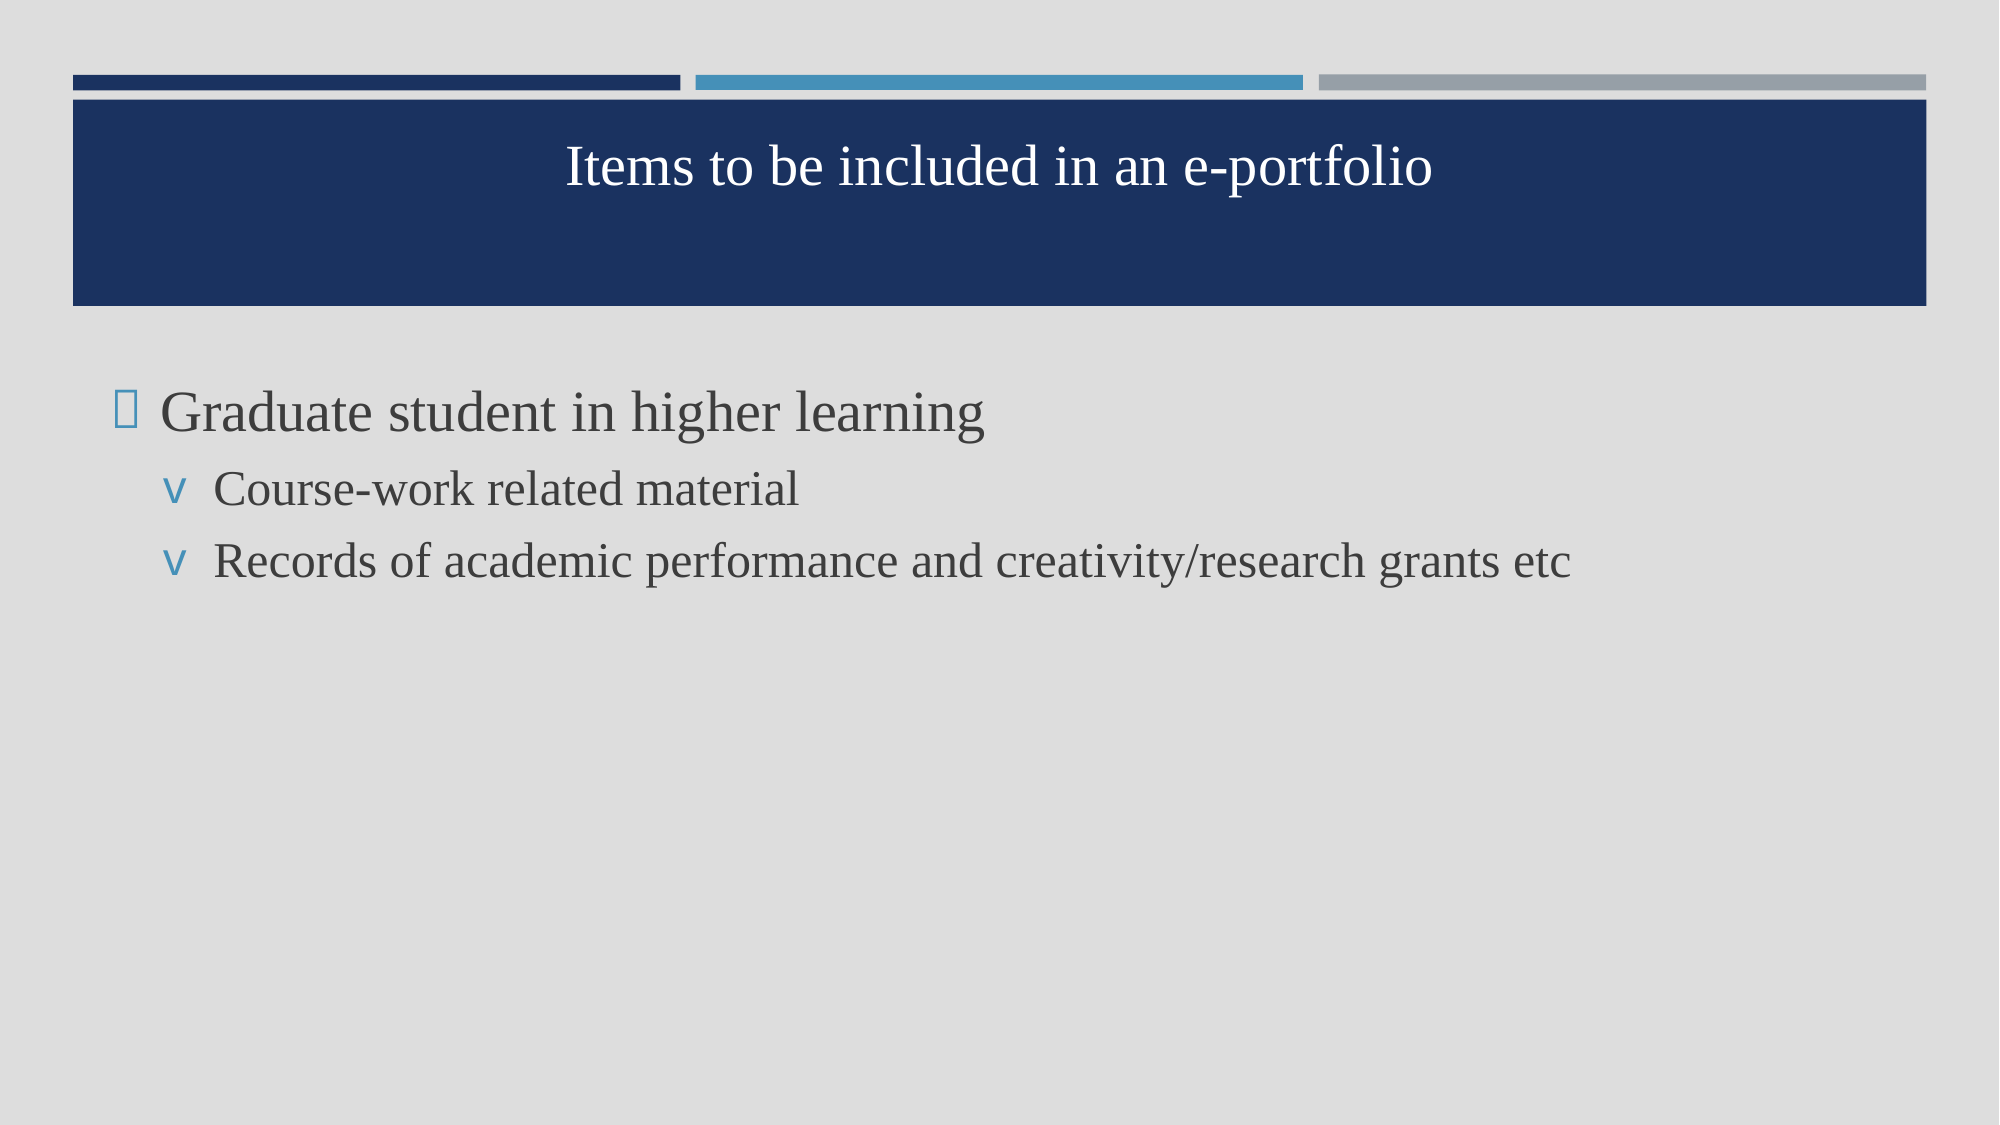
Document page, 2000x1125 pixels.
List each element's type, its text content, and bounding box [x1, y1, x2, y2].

title Items to be included in an e-portfolio [95, 119, 1905, 282]
list Graduate student in higher learning Course-work related material Records of academic performance and creativity/research grants etc [95, 365, 1771, 962]
